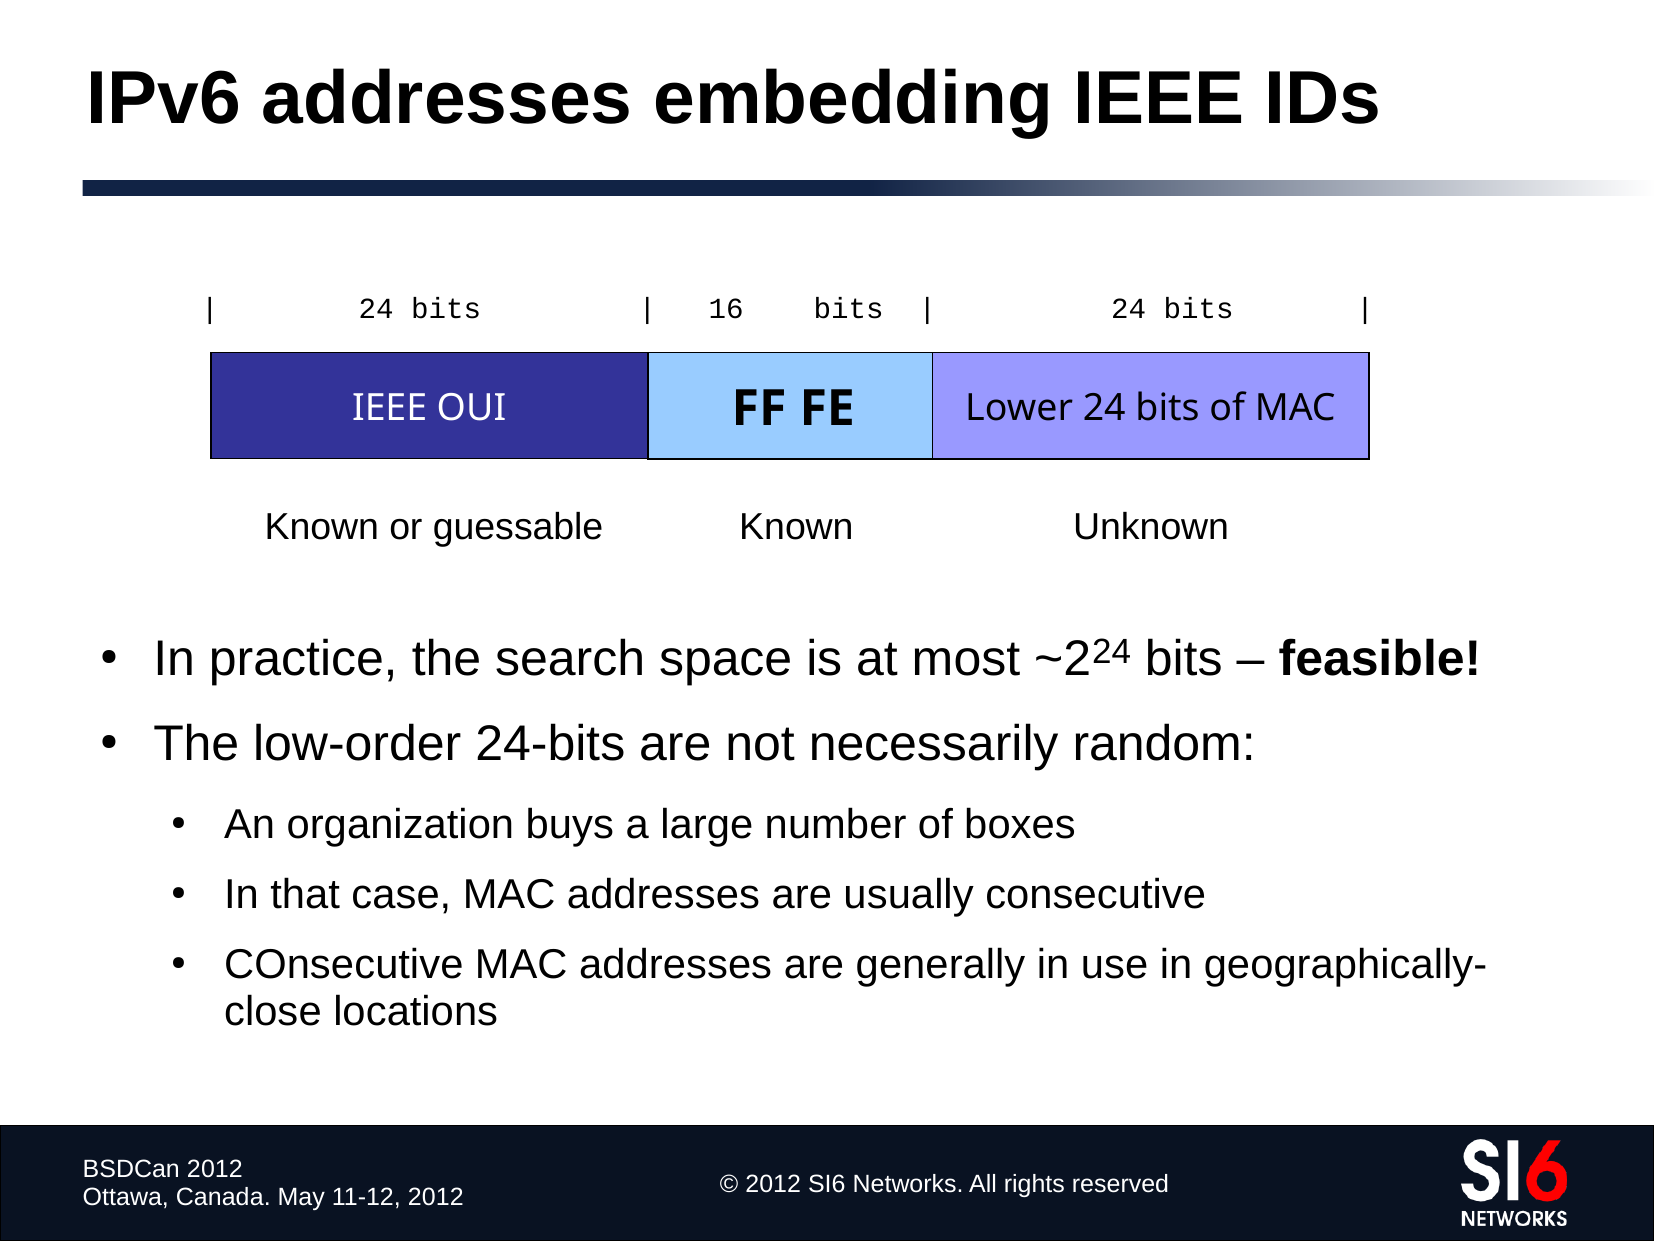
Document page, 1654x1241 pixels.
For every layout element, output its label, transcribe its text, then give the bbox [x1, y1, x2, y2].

text_box FF FE [647, 352, 932, 459]
text_box Lower 24 bits of MAC [932, 352, 1369, 459]
text_box IEEE OUI [210, 352, 647, 459]
title IPv6 addresses embedding IEEE IDs [86, 30, 1576, 166]
text_box | 24 bits | 16 bits | 24 bits | [168, 281, 1411, 333]
picture [1461, 1139, 1567, 1226]
list In practice, the search space is at most ~224 bits – feasible! The low-order 24-bits are not necessarily random: An organization buys a large number of boxes In that case, MAC addresses are usually consecutive COnsecutive MAC addresses are generally in use in geographically-close locations [82, 630, 1571, 1111]
text_box Known or guessable Known Unknown [239, 498, 1350, 556]
